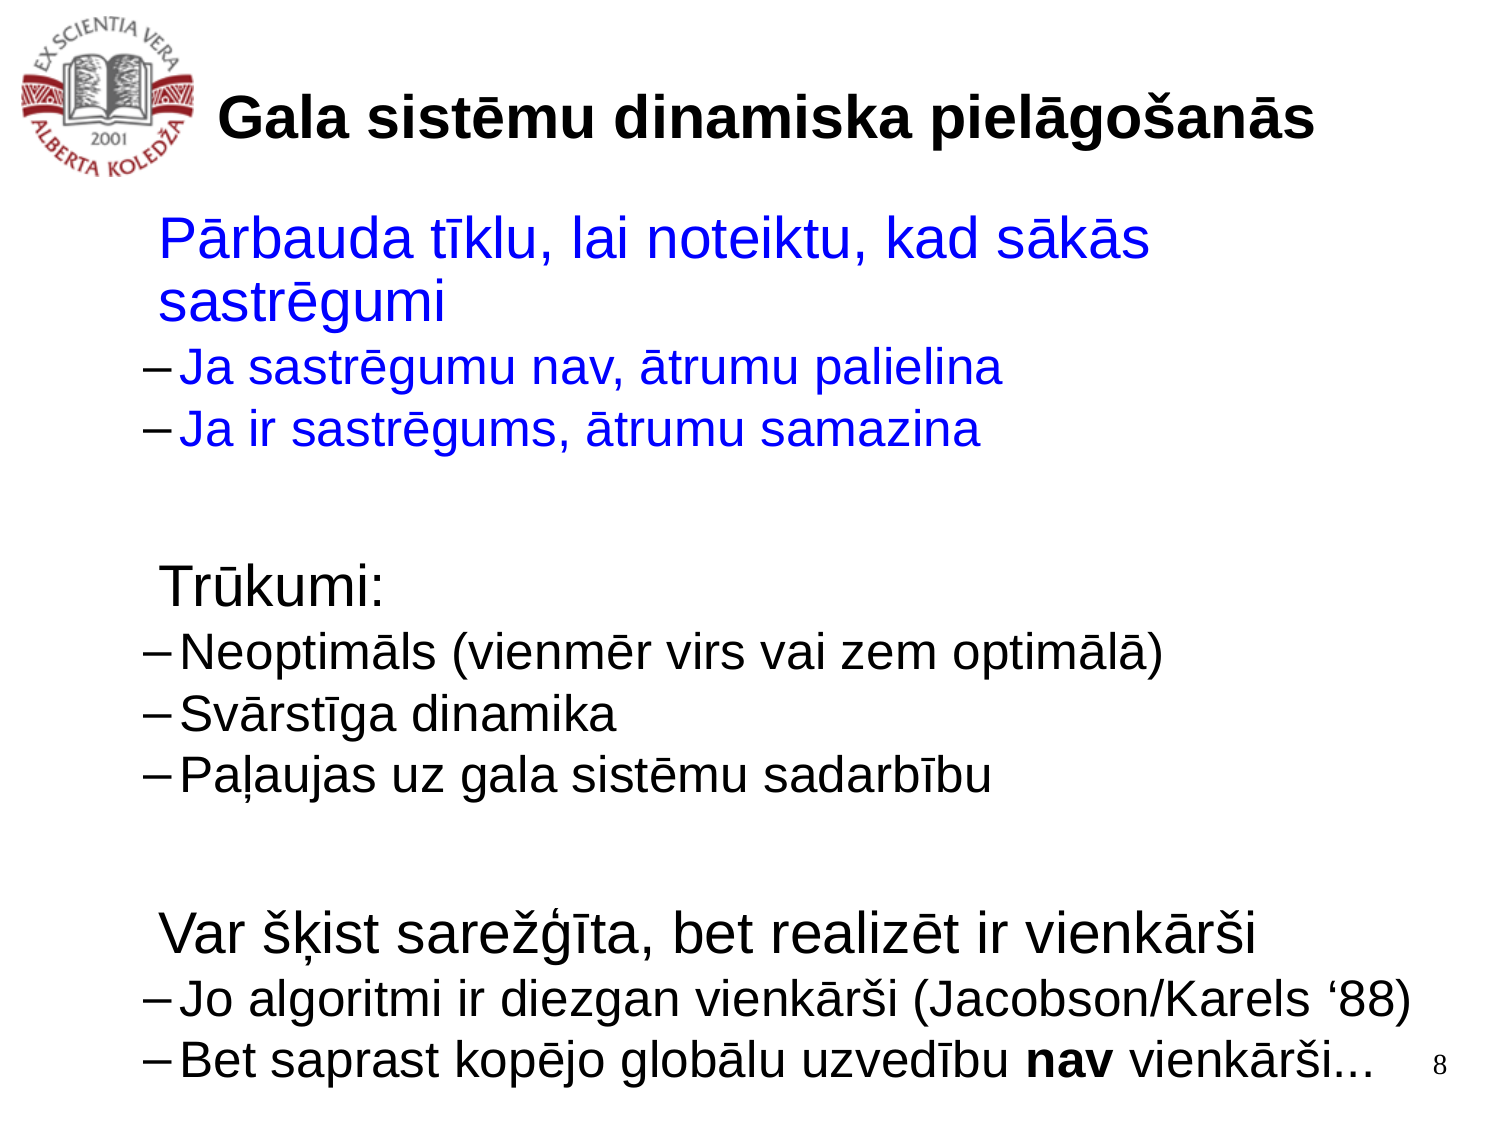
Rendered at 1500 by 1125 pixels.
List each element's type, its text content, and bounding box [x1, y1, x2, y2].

picture [21, 16, 194, 177]
title Gala sistēmu dinamiska pielāgošanās [50, 62, 1463, 175]
list Pārbauda tīklu, lai noteiktu, kad sākās sastrēgumi Ja sastrēgumu nav, ātrumu palielina Ja ir sastrēgums, ātrumu samazina Trūkumi: Neoptimāls (vienmēr virs vai zem optimālā) Svārstīga dinamika Paļaujas uz gala sistēmu sadarbību Var šķist sarežģīta, bet realizēt ir vienkārši Jo algoritmi ir diezgan vienkārši (Jacobson/Karels ‘88) Bet saprast kopējo globālu uzvedību nav vienkārši... [74, 200, 1463, 1101]
